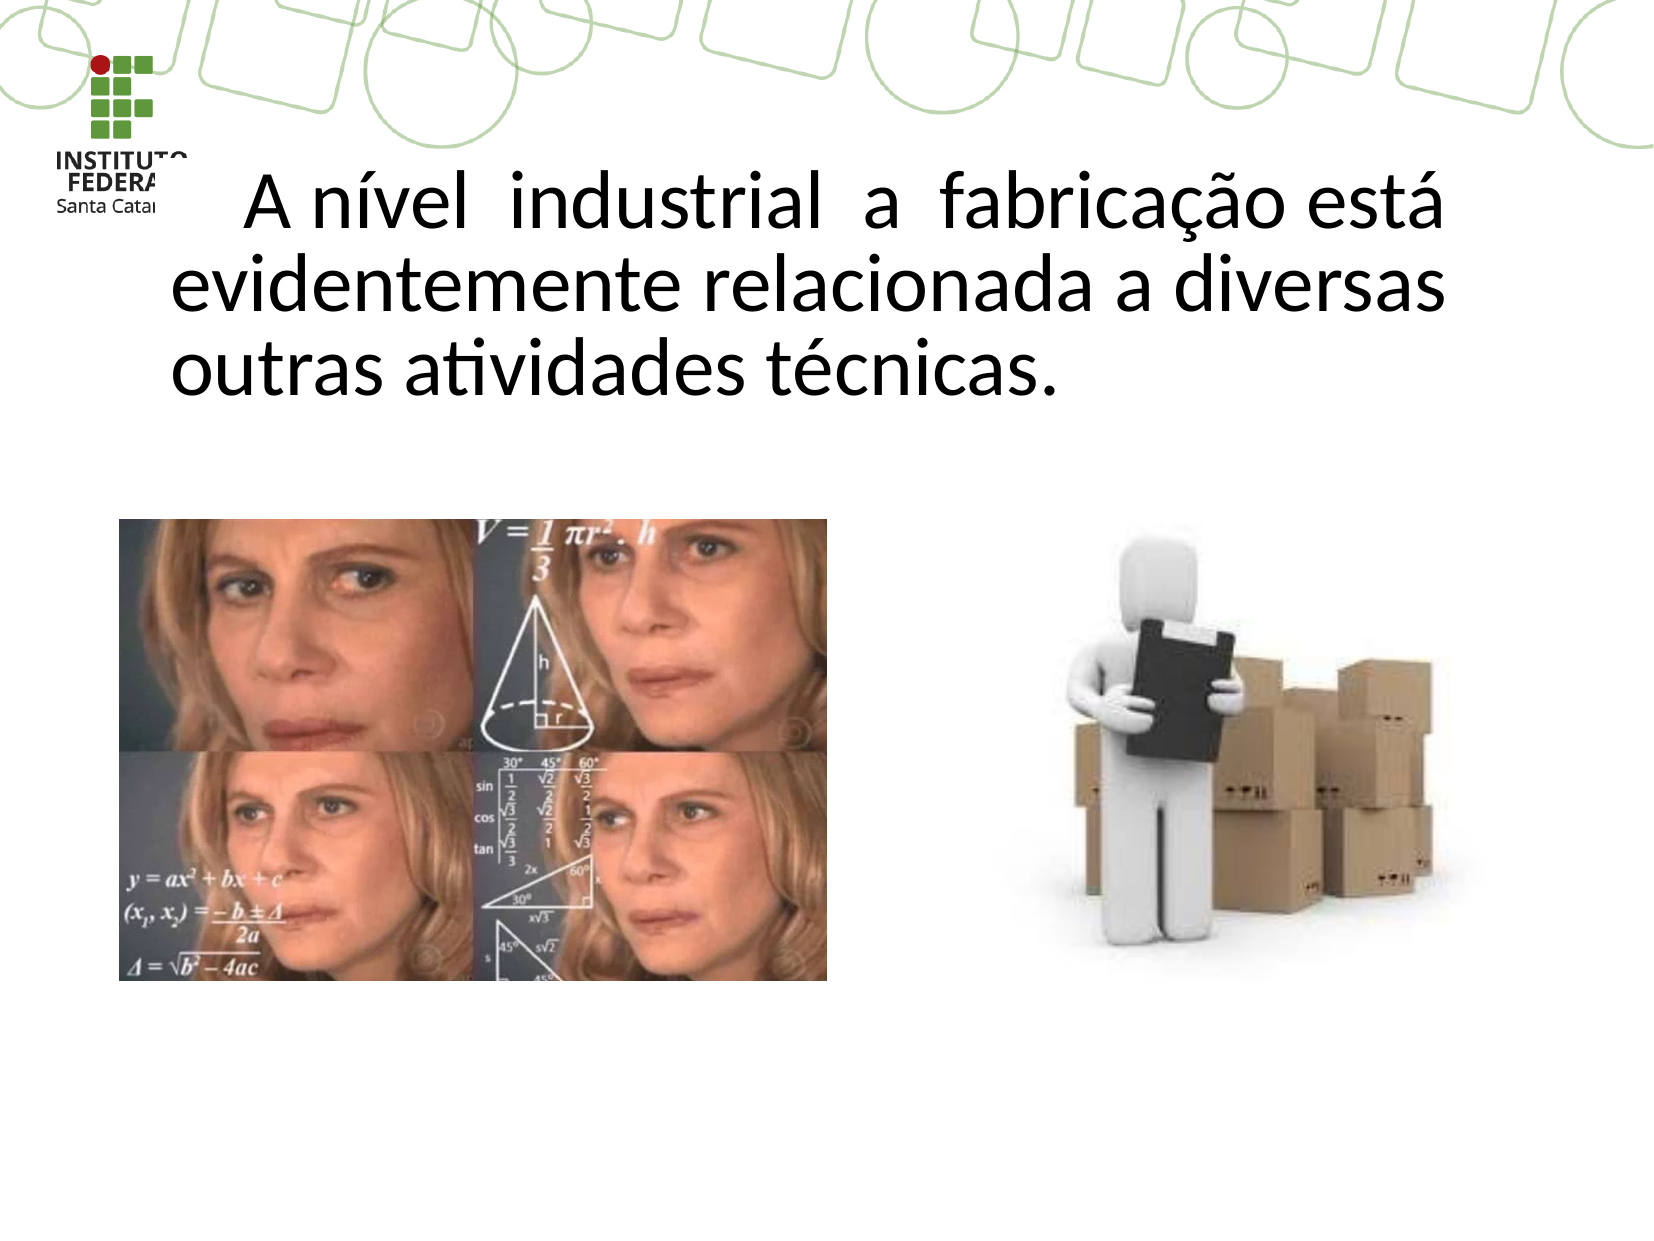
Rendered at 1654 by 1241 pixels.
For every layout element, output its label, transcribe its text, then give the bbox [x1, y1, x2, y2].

picture [0, 0, 1654, 1169]
text_box A nível industrial a fabricação está evidentemente relacionada a diversas outras atividades técnicas. [155, 158, 1548, 674]
